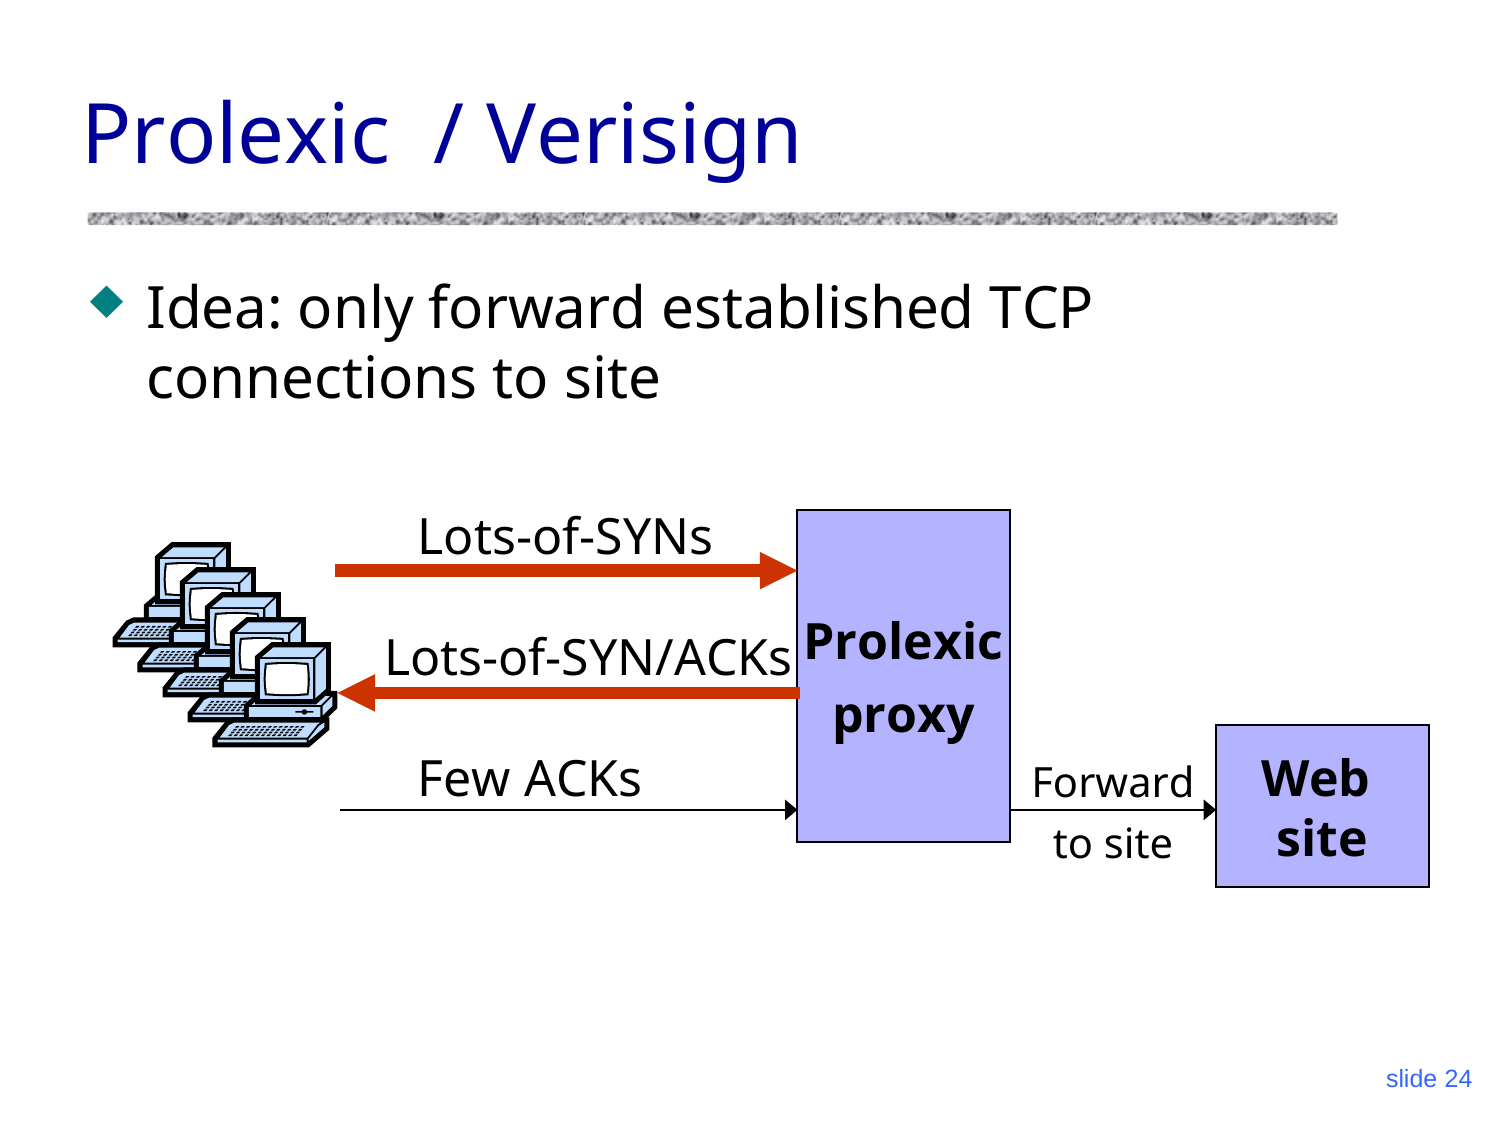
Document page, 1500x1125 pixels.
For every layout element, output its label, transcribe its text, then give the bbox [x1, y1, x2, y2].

text_box slide <number> [1174, 1025, 1488, 1101]
list Idea: only forward established TCP connections to site [74, 262, 1217, 994]
picture [112, 542, 338, 748]
picture [87, 212, 1338, 226]
text_box Lots-of-SYNs [402, 497, 729, 573]
text_box Forward to site [1016, 748, 1210, 875]
text_box Few ACKs [402, 739, 658, 815]
text_box Lots-of-SYN/ACKs [369, 618, 808, 694]
title Prolexic / Verisign [66, 37, 1342, 188]
text_box Web site [1216, 724, 1429, 888]
text_box Prolexic proxy [797, 509, 1010, 843]
